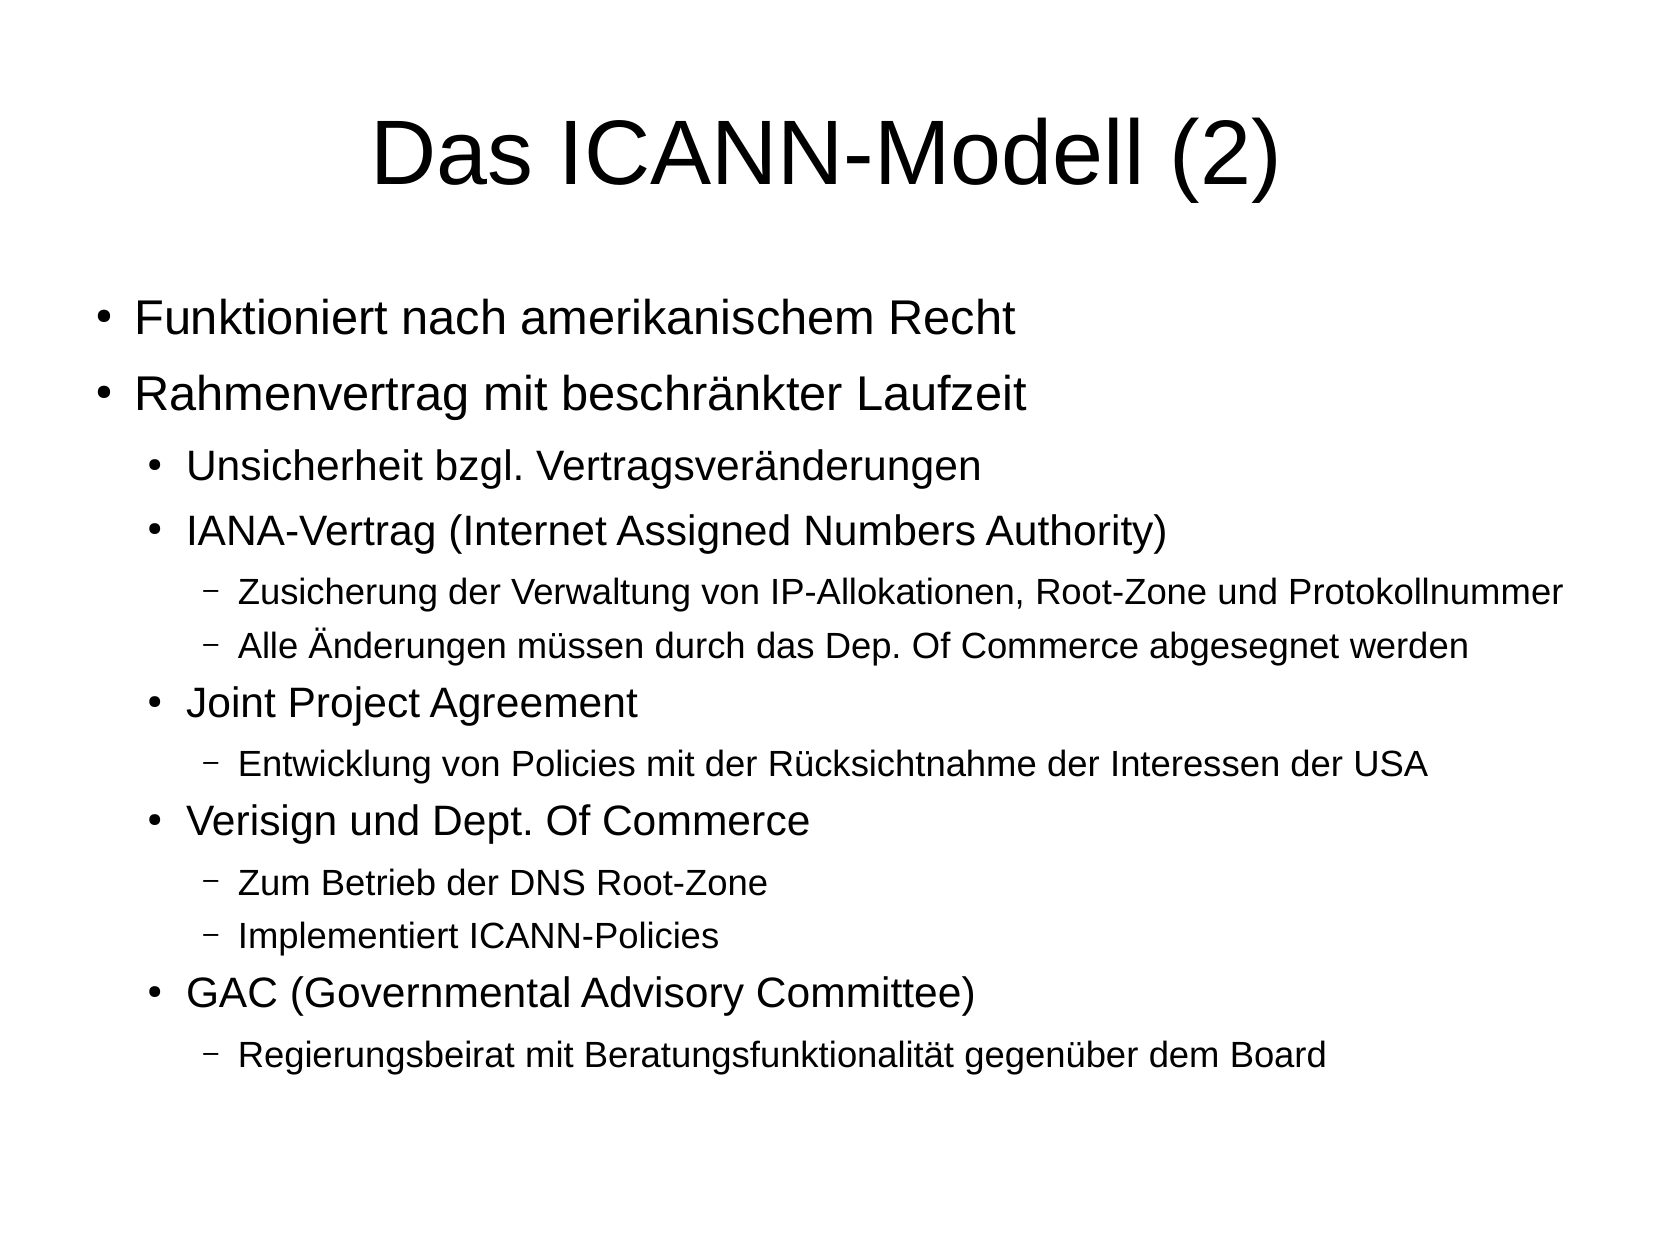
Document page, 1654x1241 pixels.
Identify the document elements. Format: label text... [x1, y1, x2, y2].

list Funktioniert nach amerikanischem Recht Rahmenvertrag mit beschränkter Laufzeit Unsicherheit bzgl. Vertragsveränderungen IANA-Vertrag (Internet Assigned Numbers Authority) Zusicherung der Verwaltung von IP-Allokationen, Root-Zone und Protokollnummer Alle Änderungen müssen durch das Dep. Of Commerce abgesegnet werden Joint Project Agreement Entwicklung von Policies mit der Rücksichtnahme der Interessen der USA Verisign und Dept. Of Commerce Zum Betrieb der DNS Root-Zone Implementiert ICANN-Policies GAC (Governmental Advisory Committee) Regierungsbeirat mit Beratungsfunktionalität gegenüber dem Board [82, 290, 1571, 1109]
title Das ICANN-Modell (2) [82, 49, 1571, 257]
